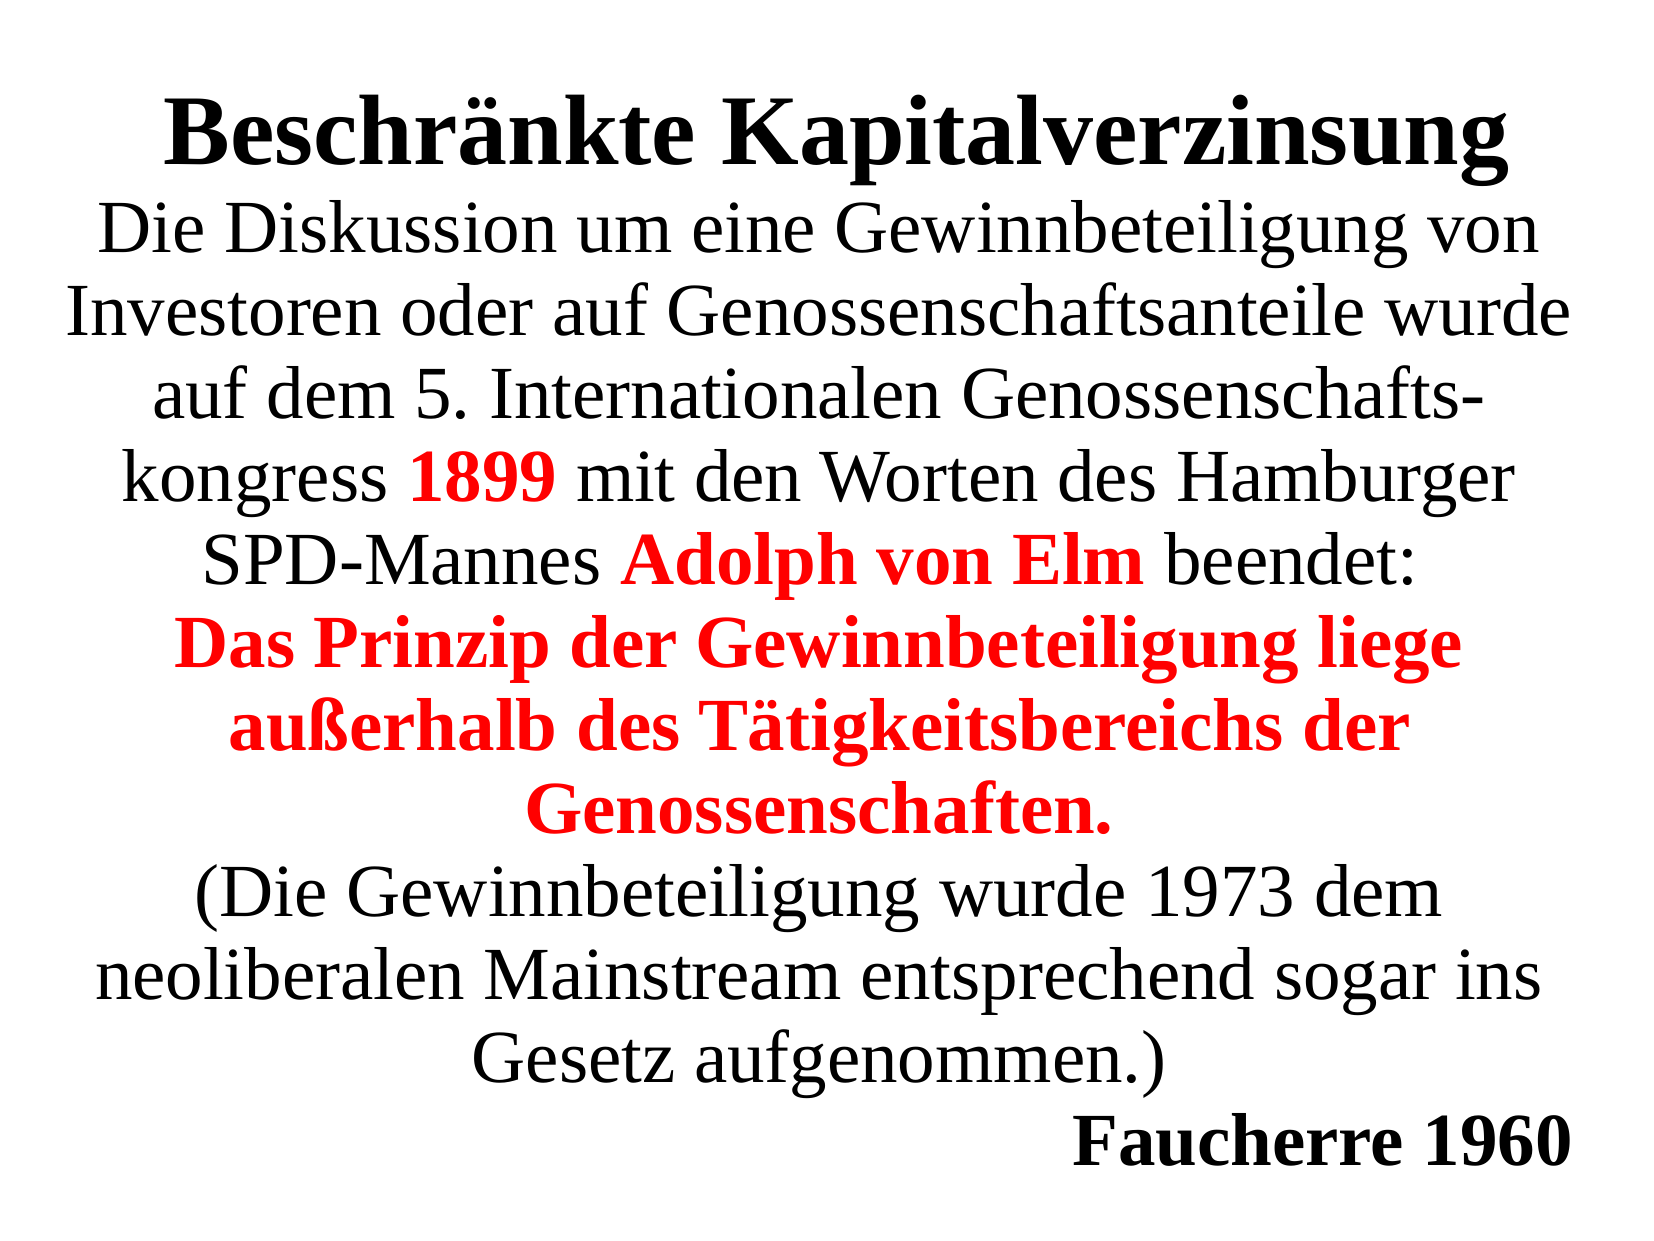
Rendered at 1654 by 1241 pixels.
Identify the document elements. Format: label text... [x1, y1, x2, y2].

text_box Beschränkte Kapitalverzinsung Die Diskussion um eine Gewinnbeteiligung von Investoren oder auf Genossenschaftsanteile wurde auf dem 5. Internationalen Genossenschafts-kongress 1899 mit den Worten des Hamburger SPD-Mannes Adolph von Elm beendet: Das Prinzip der Gewinnbeteiligung liege außerhalb des Tätigkeitsbereichs der Genossenschaften. (Die Gewinnbeteiligung wurde 1973 dem neoliberalen Mainstream entsprechend sogar ins Gesetz aufgenommen.) Faucherre 1960 [50, 68, 1596, 1194]
